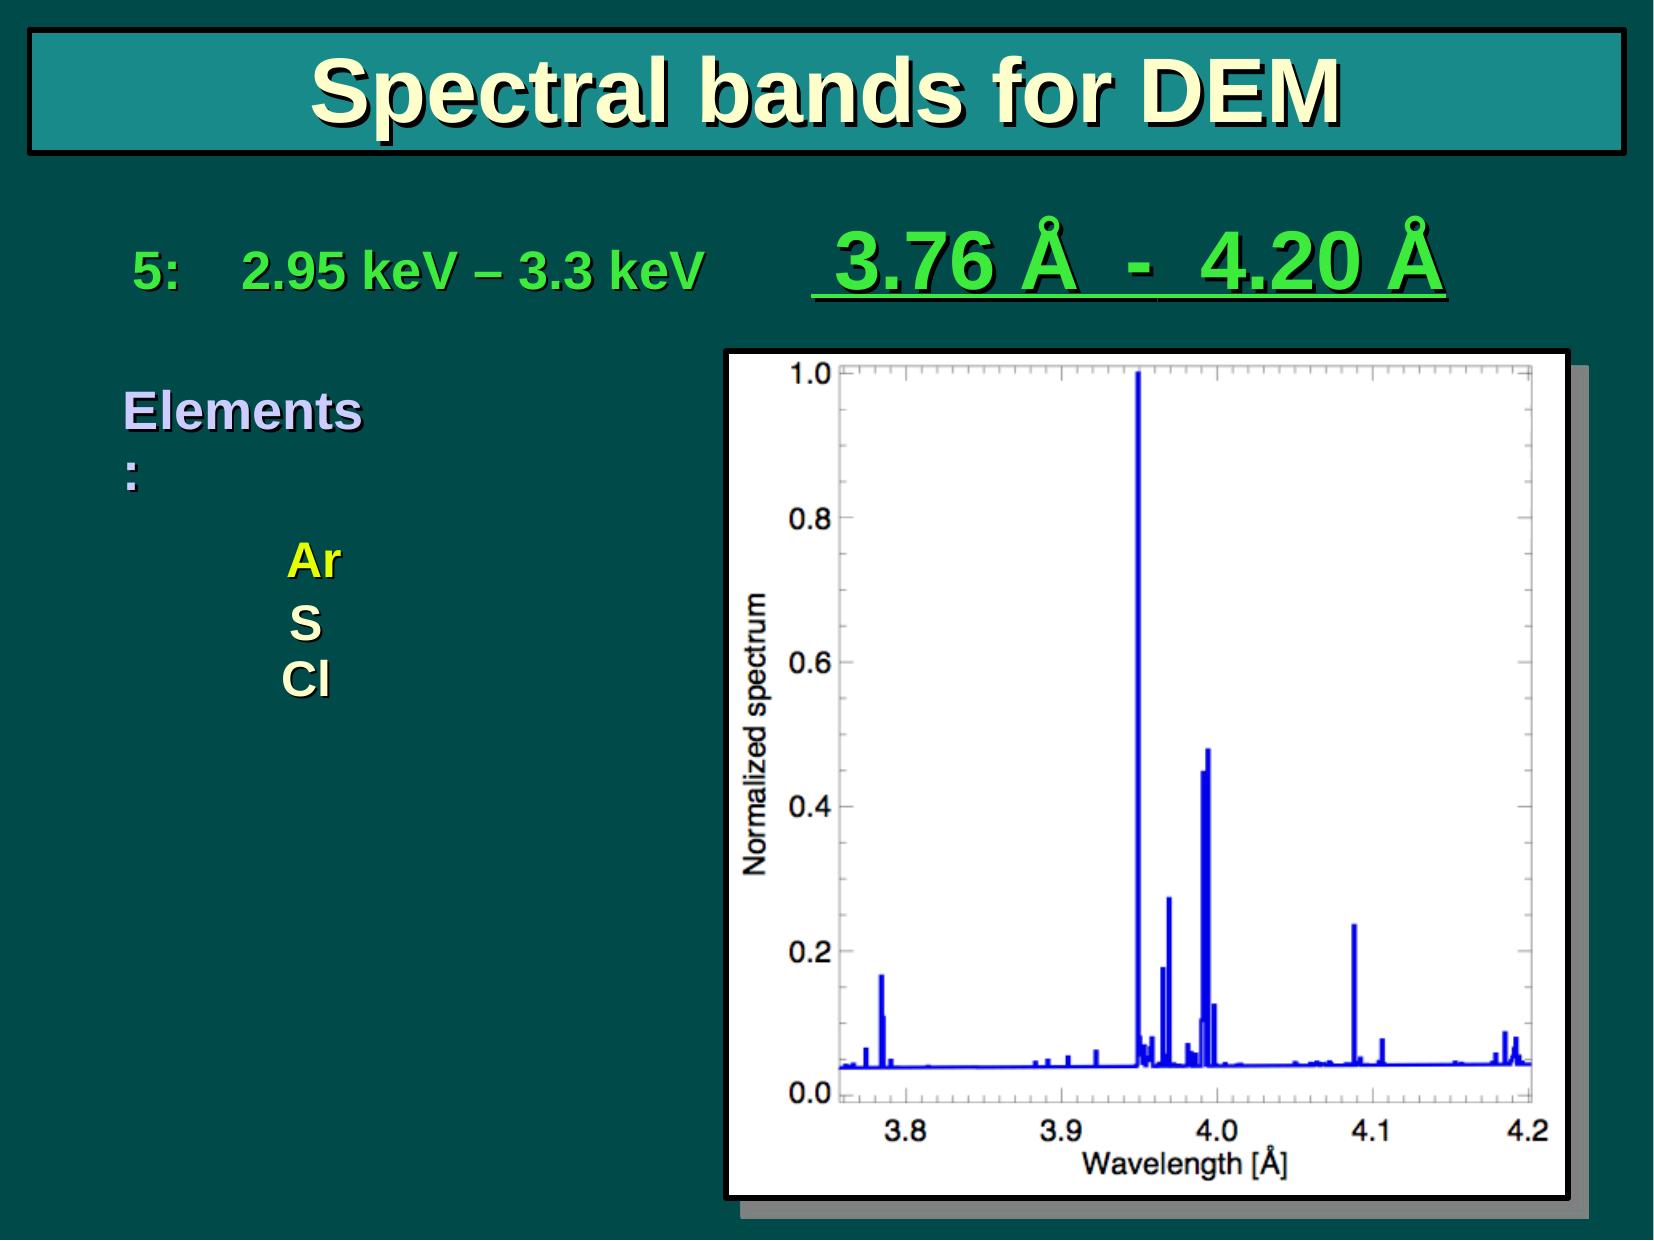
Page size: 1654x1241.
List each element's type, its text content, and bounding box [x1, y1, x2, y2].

text_box Spectral bands for DEM [29, 29, 1625, 153]
text_box 5: 2.95 keV – 3.3 keV 3.76 Å - 4.20 Å [118, 206, 1536, 315]
picture [729, 354, 1565, 1195]
text_box Elements: Ar S Cl [108, 373, 393, 877]
